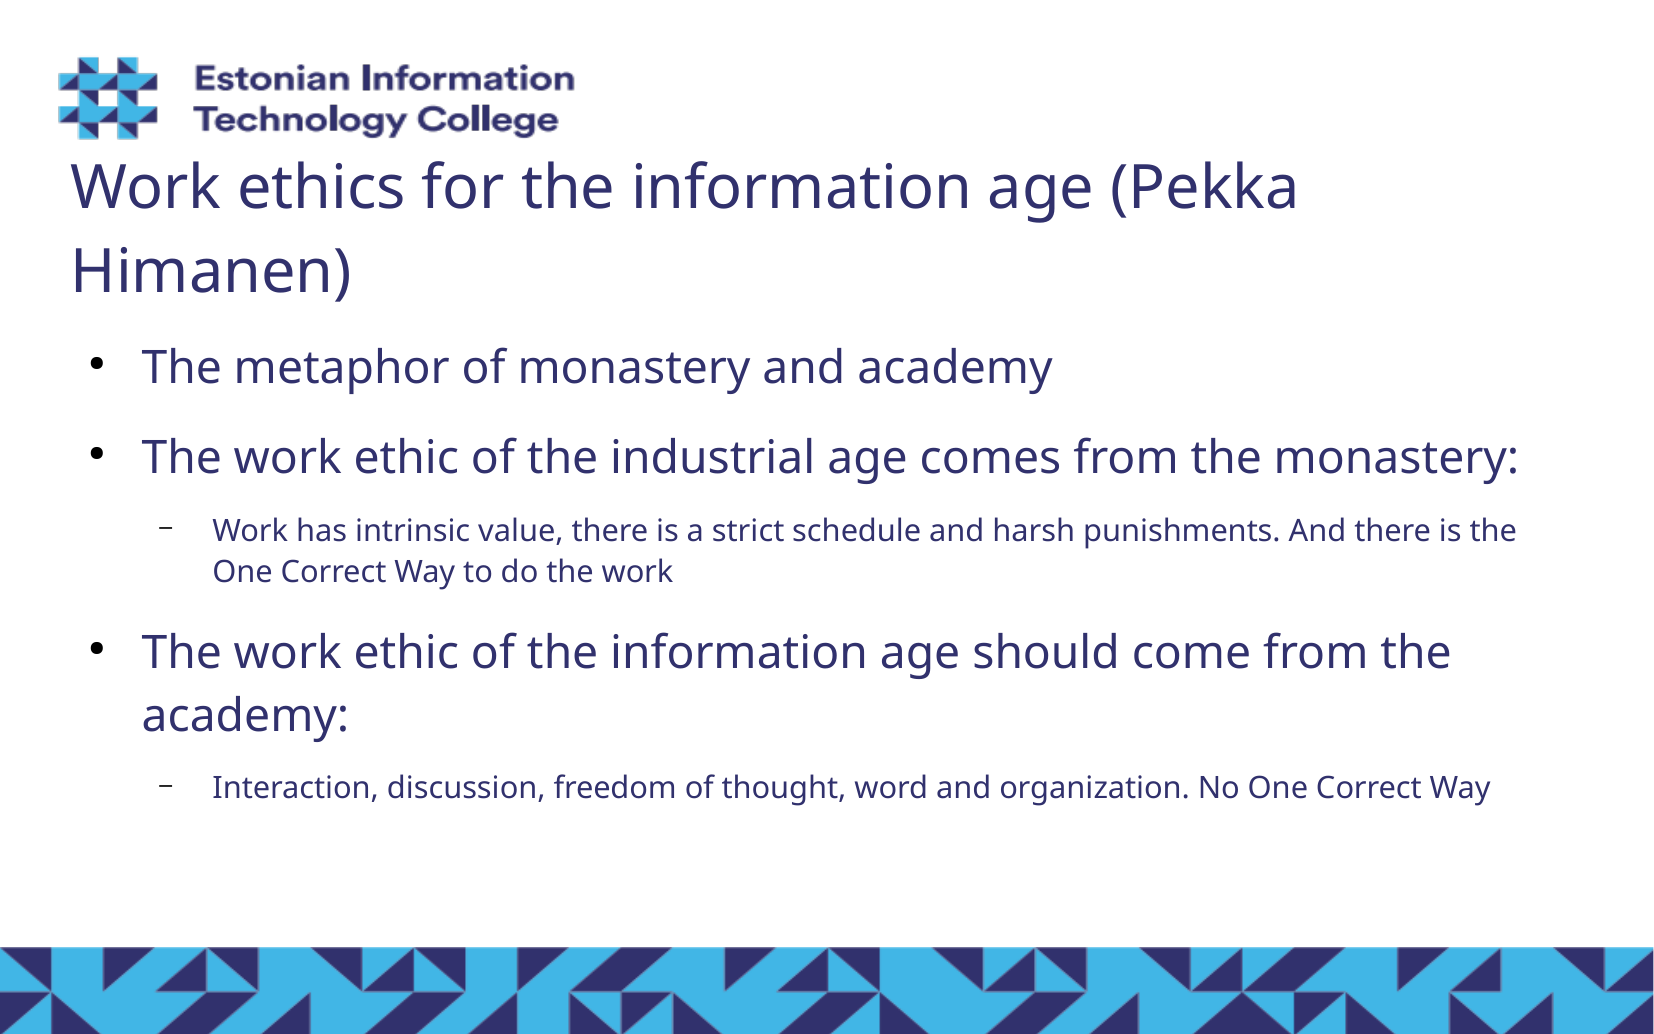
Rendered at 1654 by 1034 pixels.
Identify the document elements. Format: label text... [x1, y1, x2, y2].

title Work ethics for the information age (Pekka Himanen) [70, 137, 1559, 317]
list The metaphor of monastery and academy The work ethic of the industrial age comes from the monastery: Work has intrinsic value, there is a strict schedule and harsh punishments. And there is the One Correct Way to do the work The work ethic of the information age should come from the academy: Interaction, discussion, freedom of thought, word and organization. No One Correct Way [70, 333, 1559, 1034]
